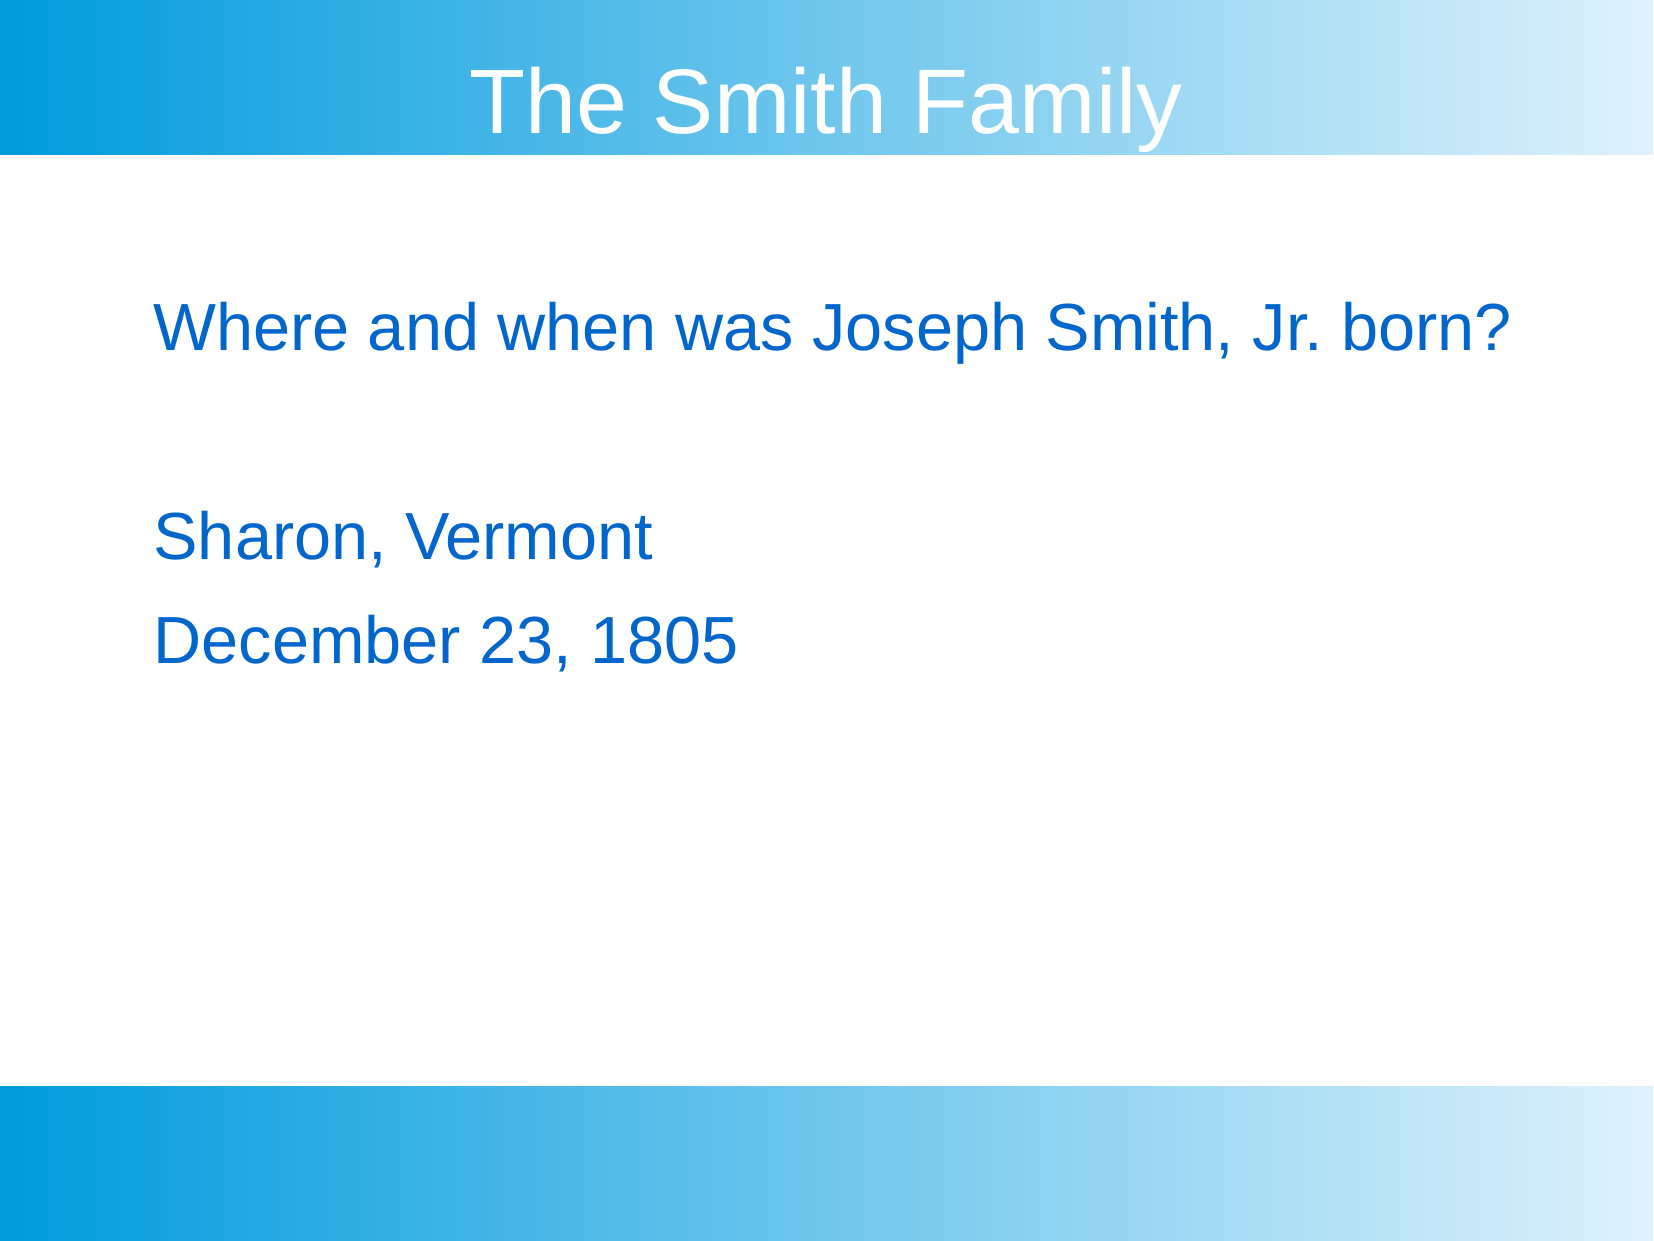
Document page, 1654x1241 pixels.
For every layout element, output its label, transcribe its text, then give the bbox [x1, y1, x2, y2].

title The Smith Family [82, 49, 1571, 155]
list Where and when was Joseph Smith, Jr. born? Sharon, Vermont December 23, 1805 [82, 290, 1571, 1010]
